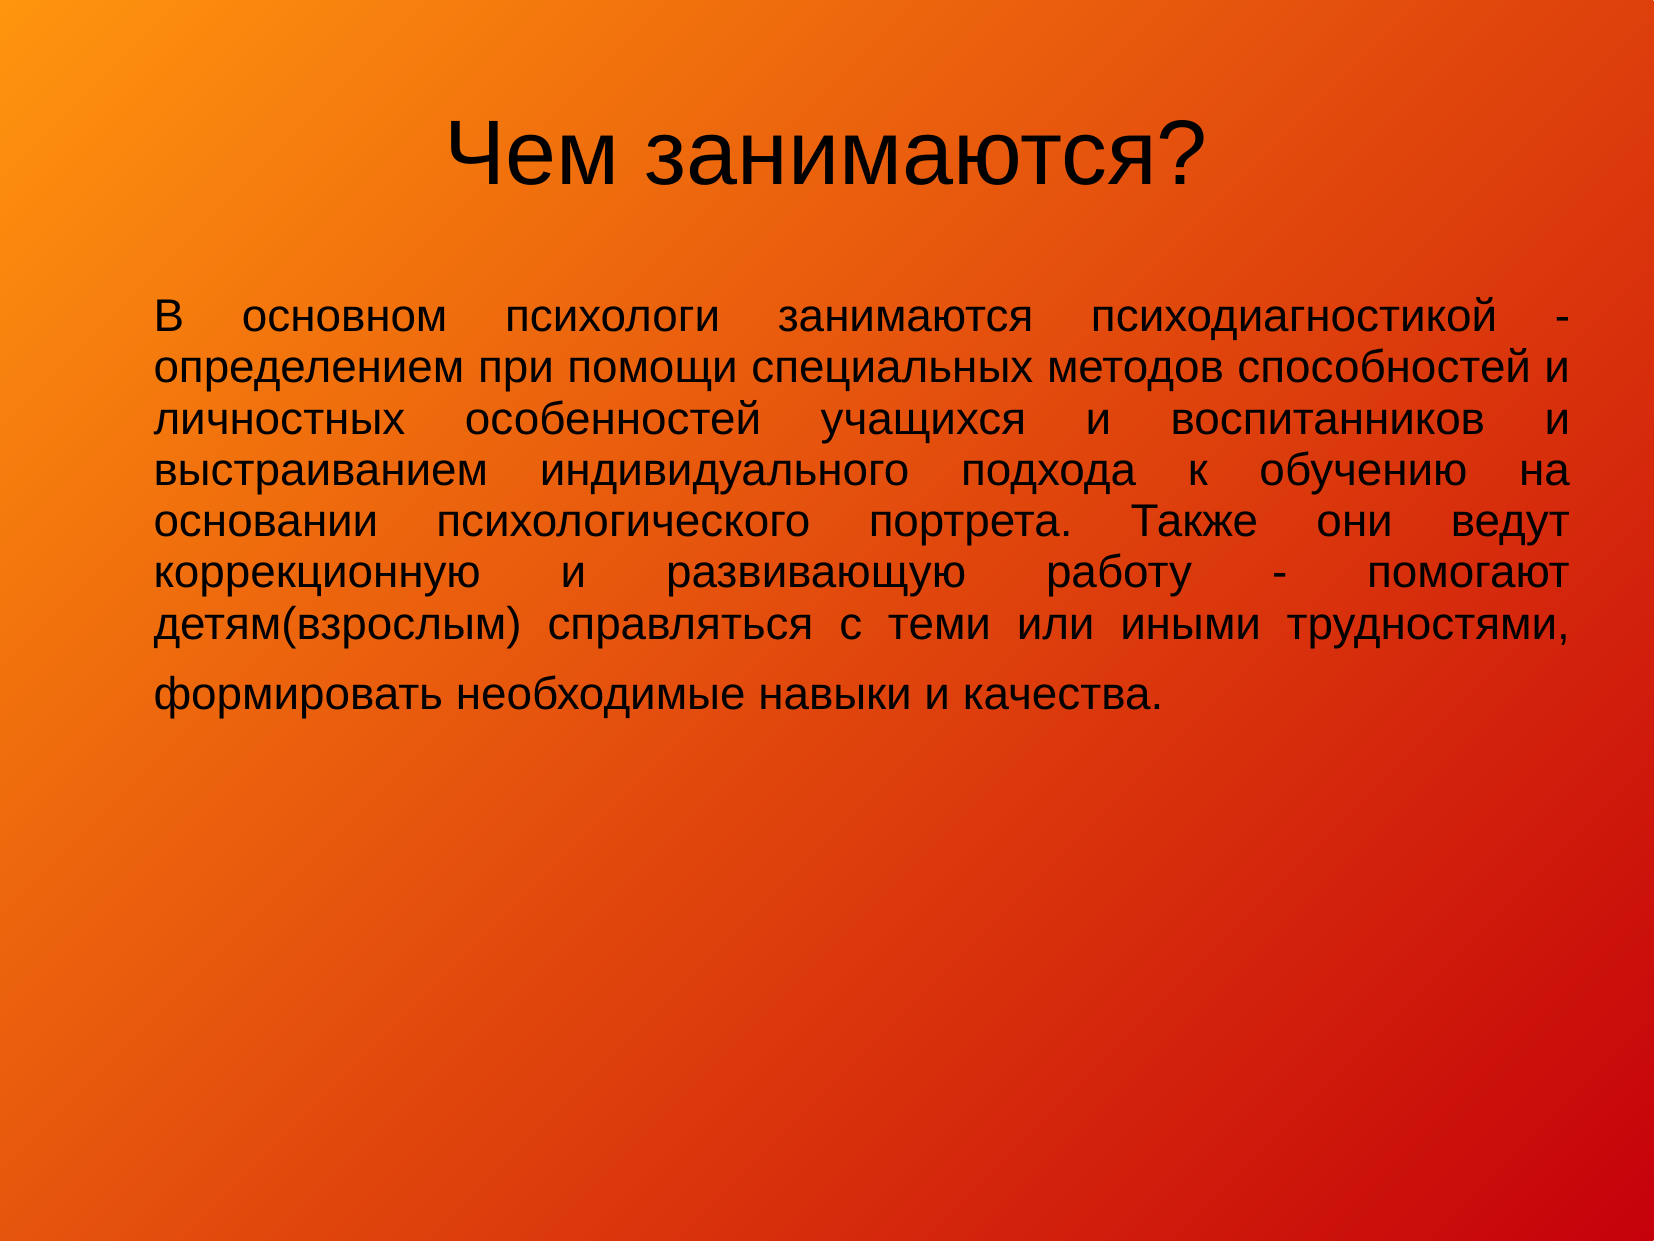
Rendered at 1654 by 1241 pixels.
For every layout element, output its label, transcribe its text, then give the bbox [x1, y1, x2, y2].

title Чем занимаются? [82, 49, 1571, 257]
list В основном психологи занимаются психодиагностикой - определением при помощи специальных методов способностей и личностных особенностей учащихся и воспитанников и выстраиванием индивидуального подхода к обучению на основании психологического портрета. Также они ведут коррекционную и развивающую работу - помогают детям(взрослым) справляться с теми или иными трудностями, формировать необходимые навыки и качества. [82, 290, 1571, 1010]
